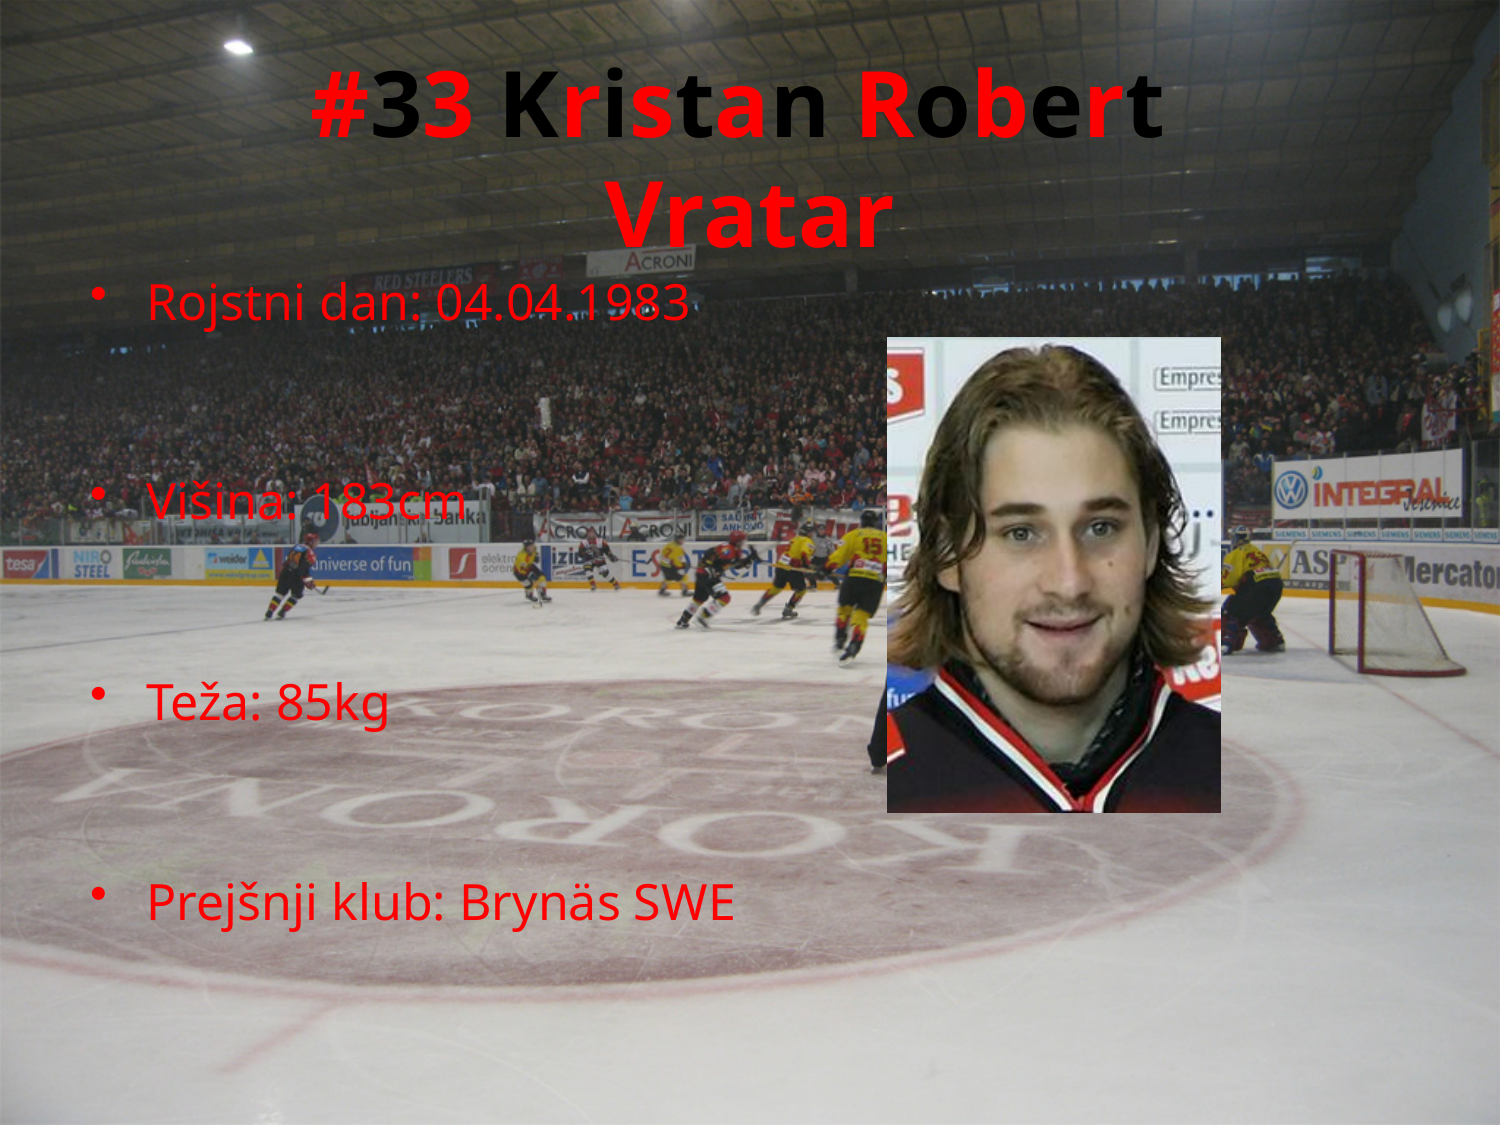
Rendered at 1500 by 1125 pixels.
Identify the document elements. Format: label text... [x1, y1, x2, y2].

title #33 Kristan Robert Vratar [75, 62, 1425, 250]
picture [0, 0, 1500, 1125]
list Rojstni dan: 04.04.1983 Višina: 183cm Teža: 85kg Prejšnji klub: Brynäs SWE [75, 262, 1425, 1005]
